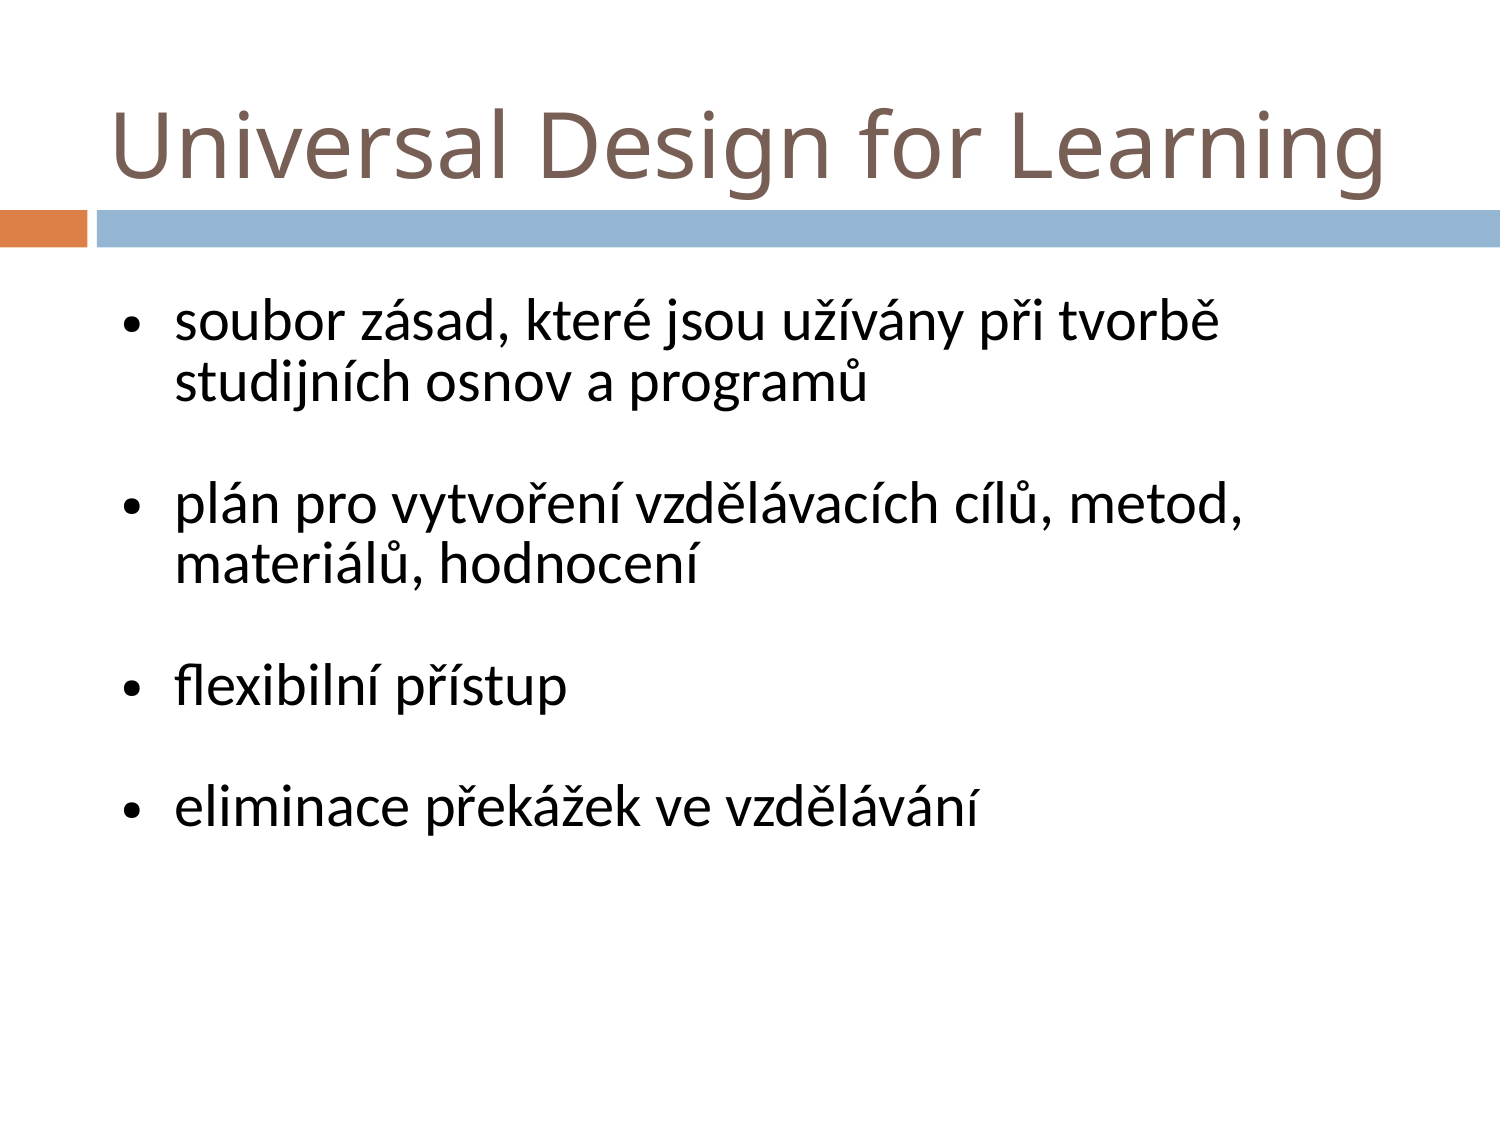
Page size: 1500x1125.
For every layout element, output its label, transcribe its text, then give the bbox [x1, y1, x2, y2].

title Universal Design for Learning [0, 0, 1500, 213]
list soubor zásad, které jsou užívány při tvorbě studijních osnov a programů plán pro vytvoření vzdělávacích cílů, metod, materiálů, hodnocení flexibilní přístup eliminace překážek ve vzdělávání [103, 295, 1441, 1033]
